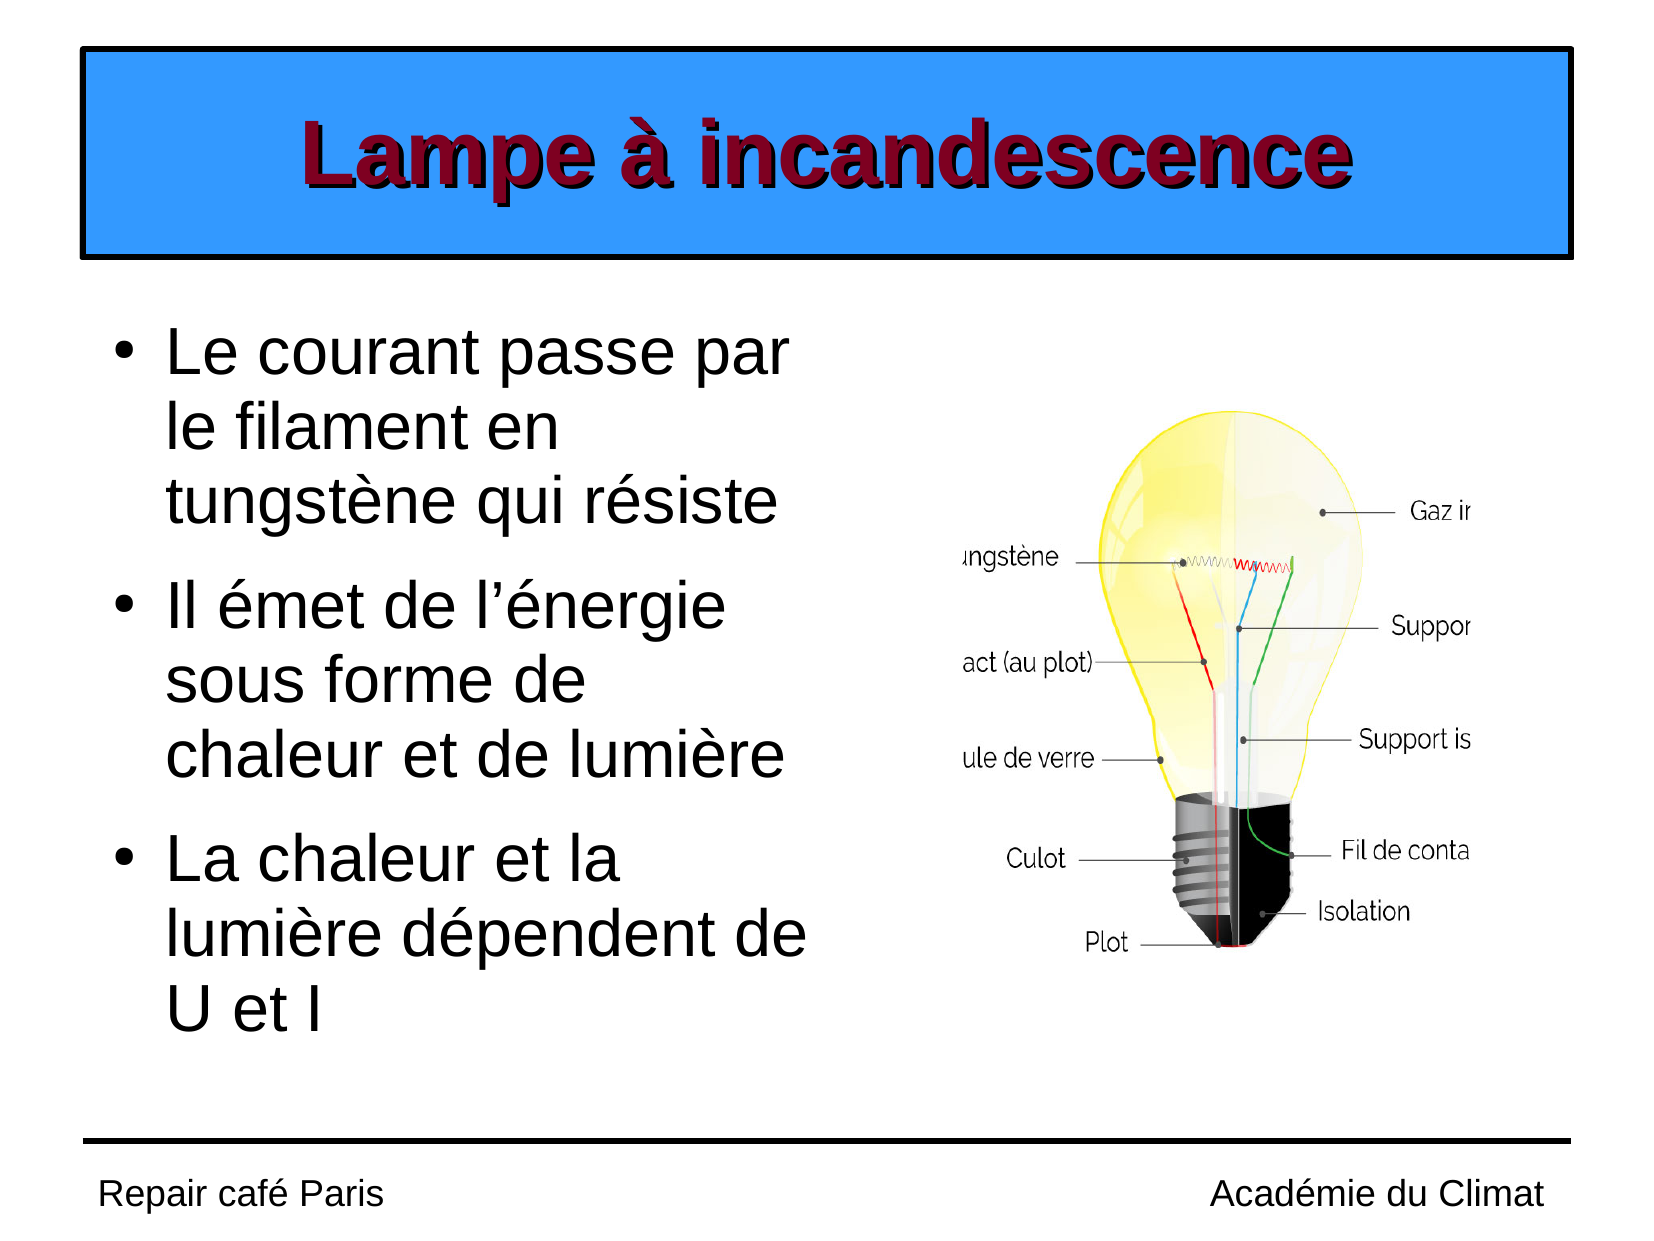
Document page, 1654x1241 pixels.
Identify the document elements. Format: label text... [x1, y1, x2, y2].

picture [962, 377, 1471, 1019]
list Le courant passe par le filament en tungstène qui résiste Il émet de l’énergie sous forme de chaleur et de lumière La chaleur et la lumière dépendent de U et I [94, 313, 821, 1046]
title Lampe à incandescence [82, 49, 1571, 257]
text_box Repair café Paris Académie du Climat [82, 1164, 1571, 1222]
